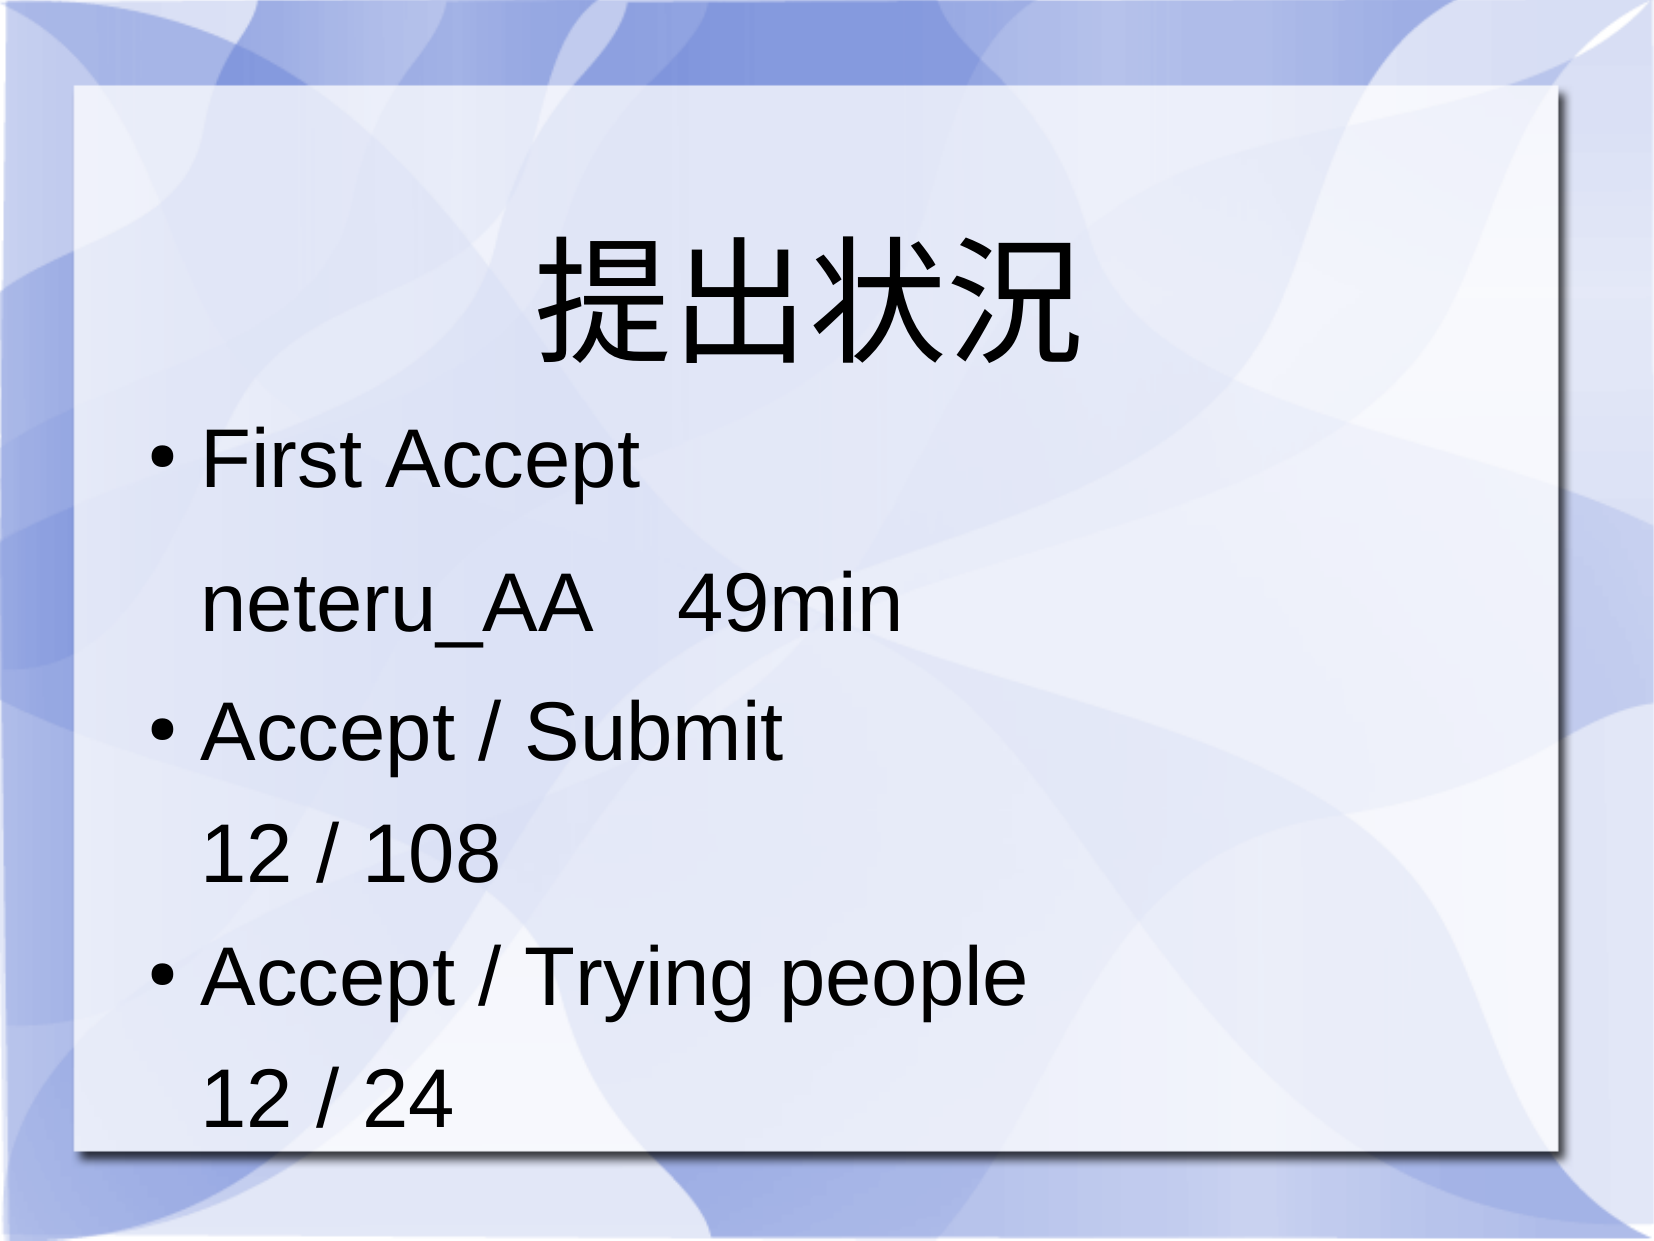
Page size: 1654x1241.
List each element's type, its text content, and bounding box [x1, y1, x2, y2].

list First Accept neteru_AA 49min Accept / Submit 12 / 108 Accept / Trying people 12 / 24 [129, 412, 1489, 1217]
title 提出状況 [82, 188, 1536, 397]
picture [0, 0, 1654, 1241]
